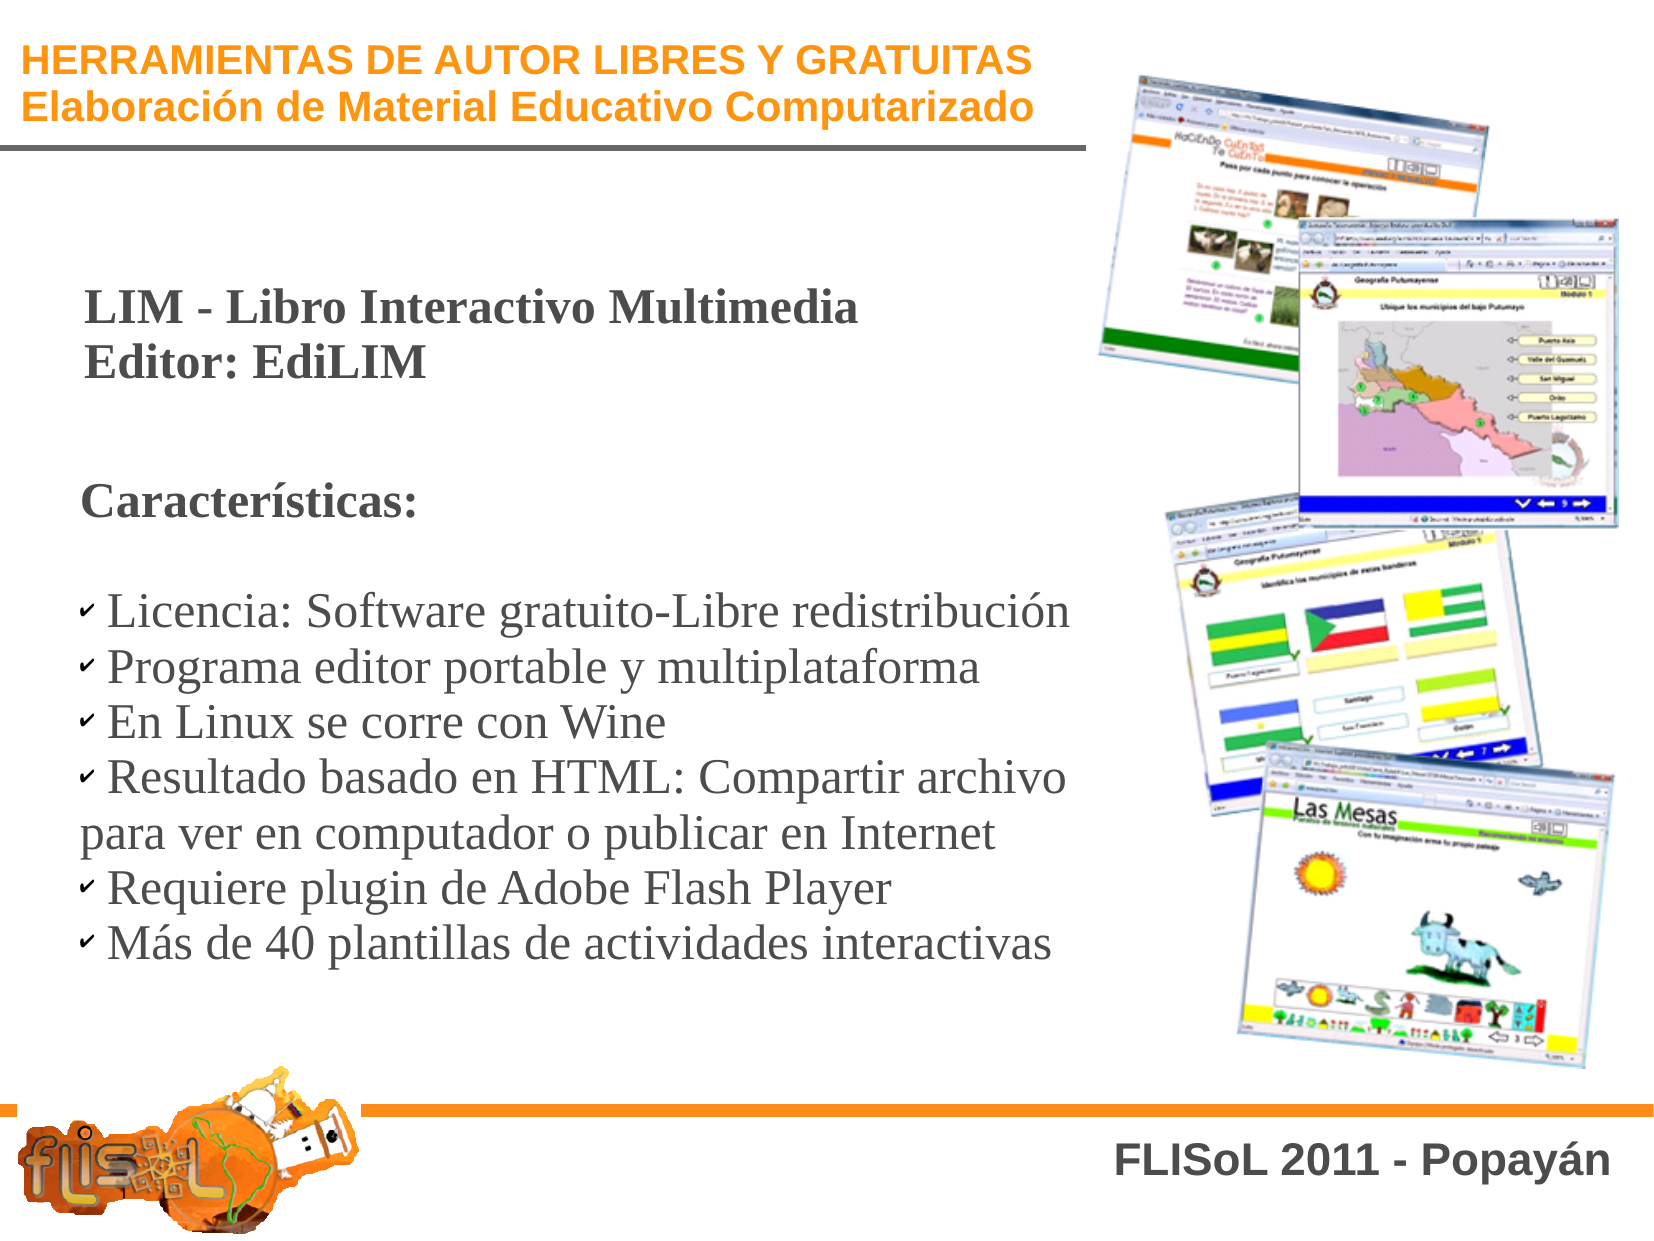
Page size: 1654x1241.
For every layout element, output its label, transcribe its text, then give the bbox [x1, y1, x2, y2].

picture [0, 1065, 1654, 1235]
picture [1086, 71, 1619, 1069]
text_box Características: Licencia: Software gratuito-Libre redistribución Programa editor portable y multiplataforma En Linux se corre con Wine Resultado basado en HTML: Compartir archivo para ver en computador o publicar en Internet Requiere plugin de Adobe Flash Player Más de 40 plantillas de actividades interactivas [64, 465, 1152, 1022]
text_box LIM - Libro Interactivo Multimedia Editor: EdiLIM [69, 271, 1241, 398]
